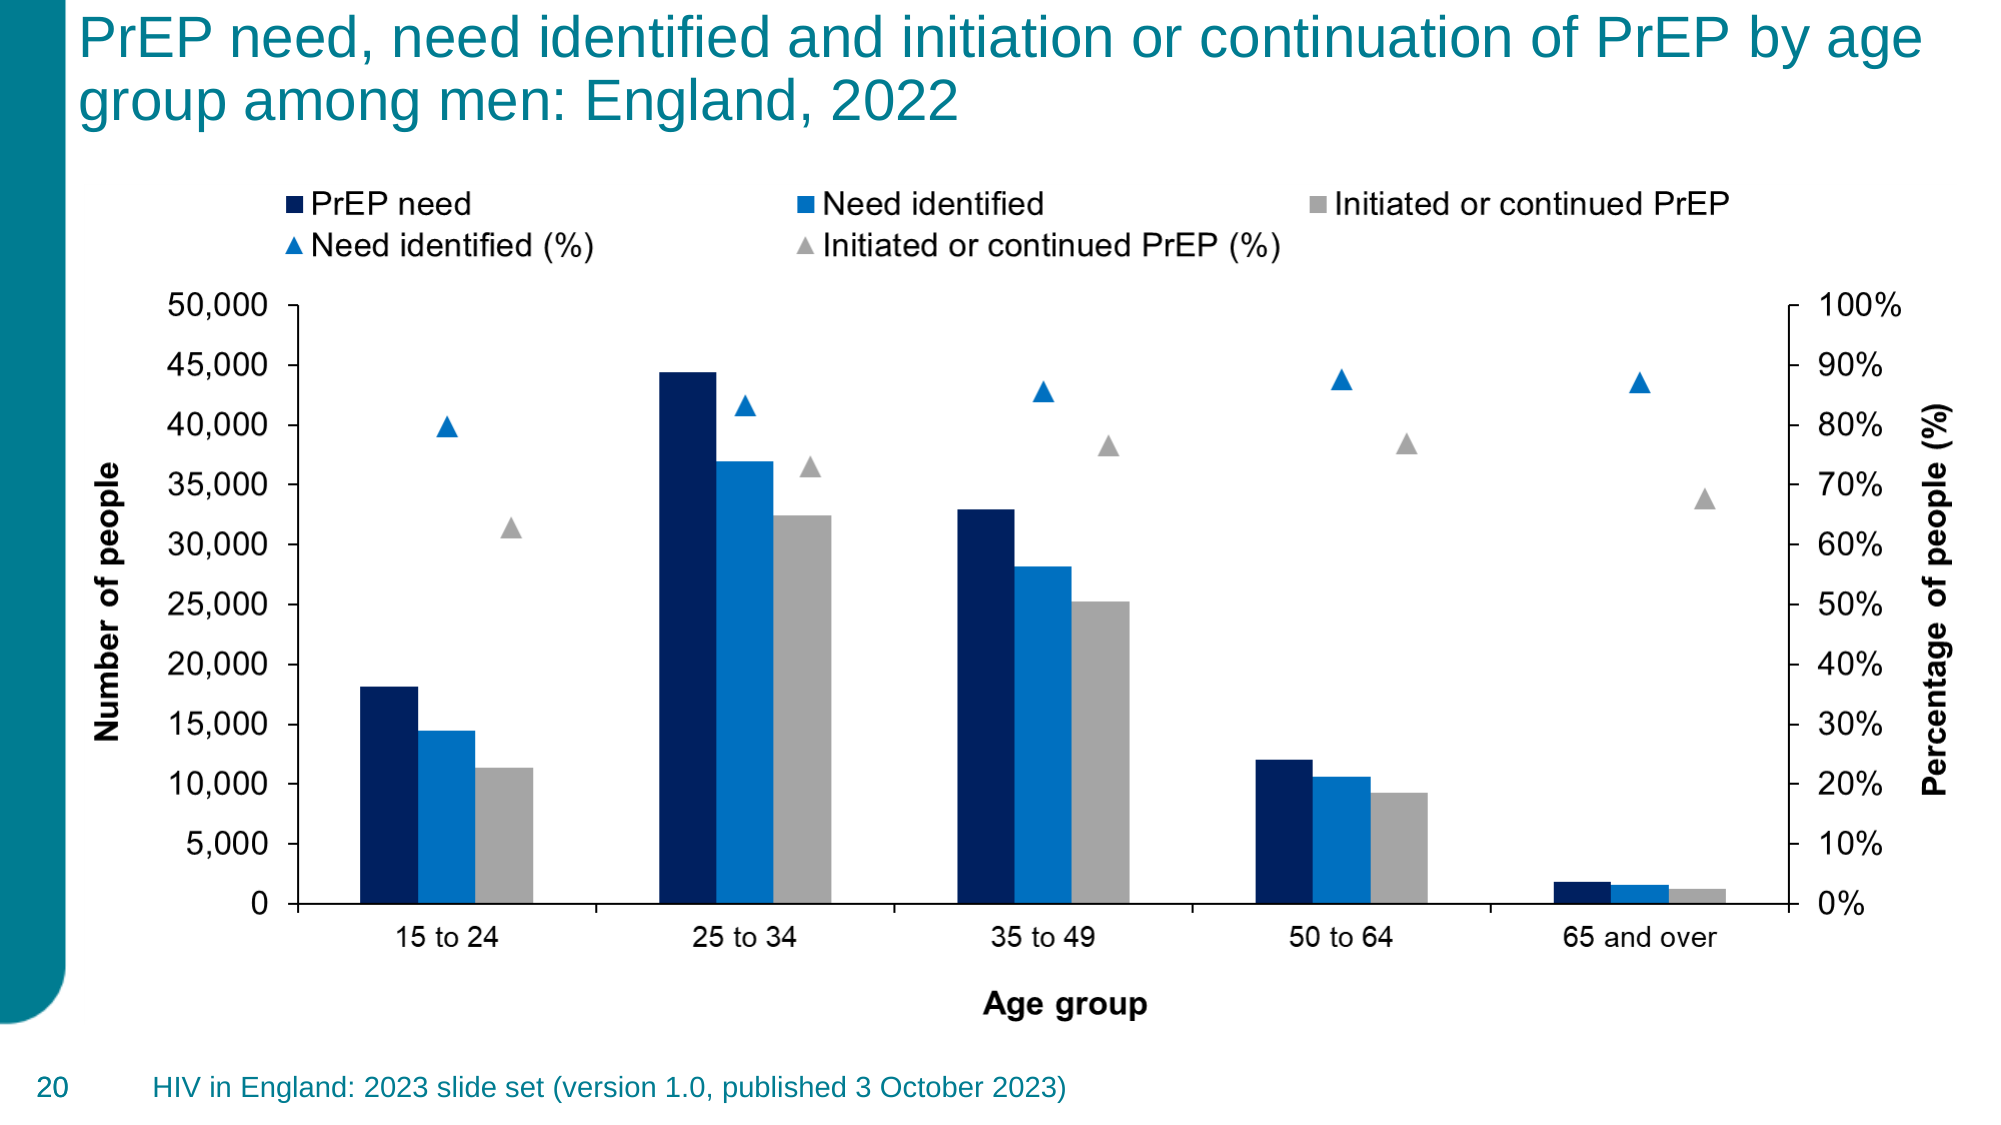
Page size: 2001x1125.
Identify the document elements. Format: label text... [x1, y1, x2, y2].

text_box HIV in England: 2023 slide set (version 1.0, published 3 October 2023) [137, 1056, 1780, 1116]
picture [83, 183, 1957, 1025]
title PrEP need, need identified and initiation or continuation of PrEP by age group among men: England, 2022 [63, 0, 1956, 196]
text_box [21, 1056, 120, 1117]
